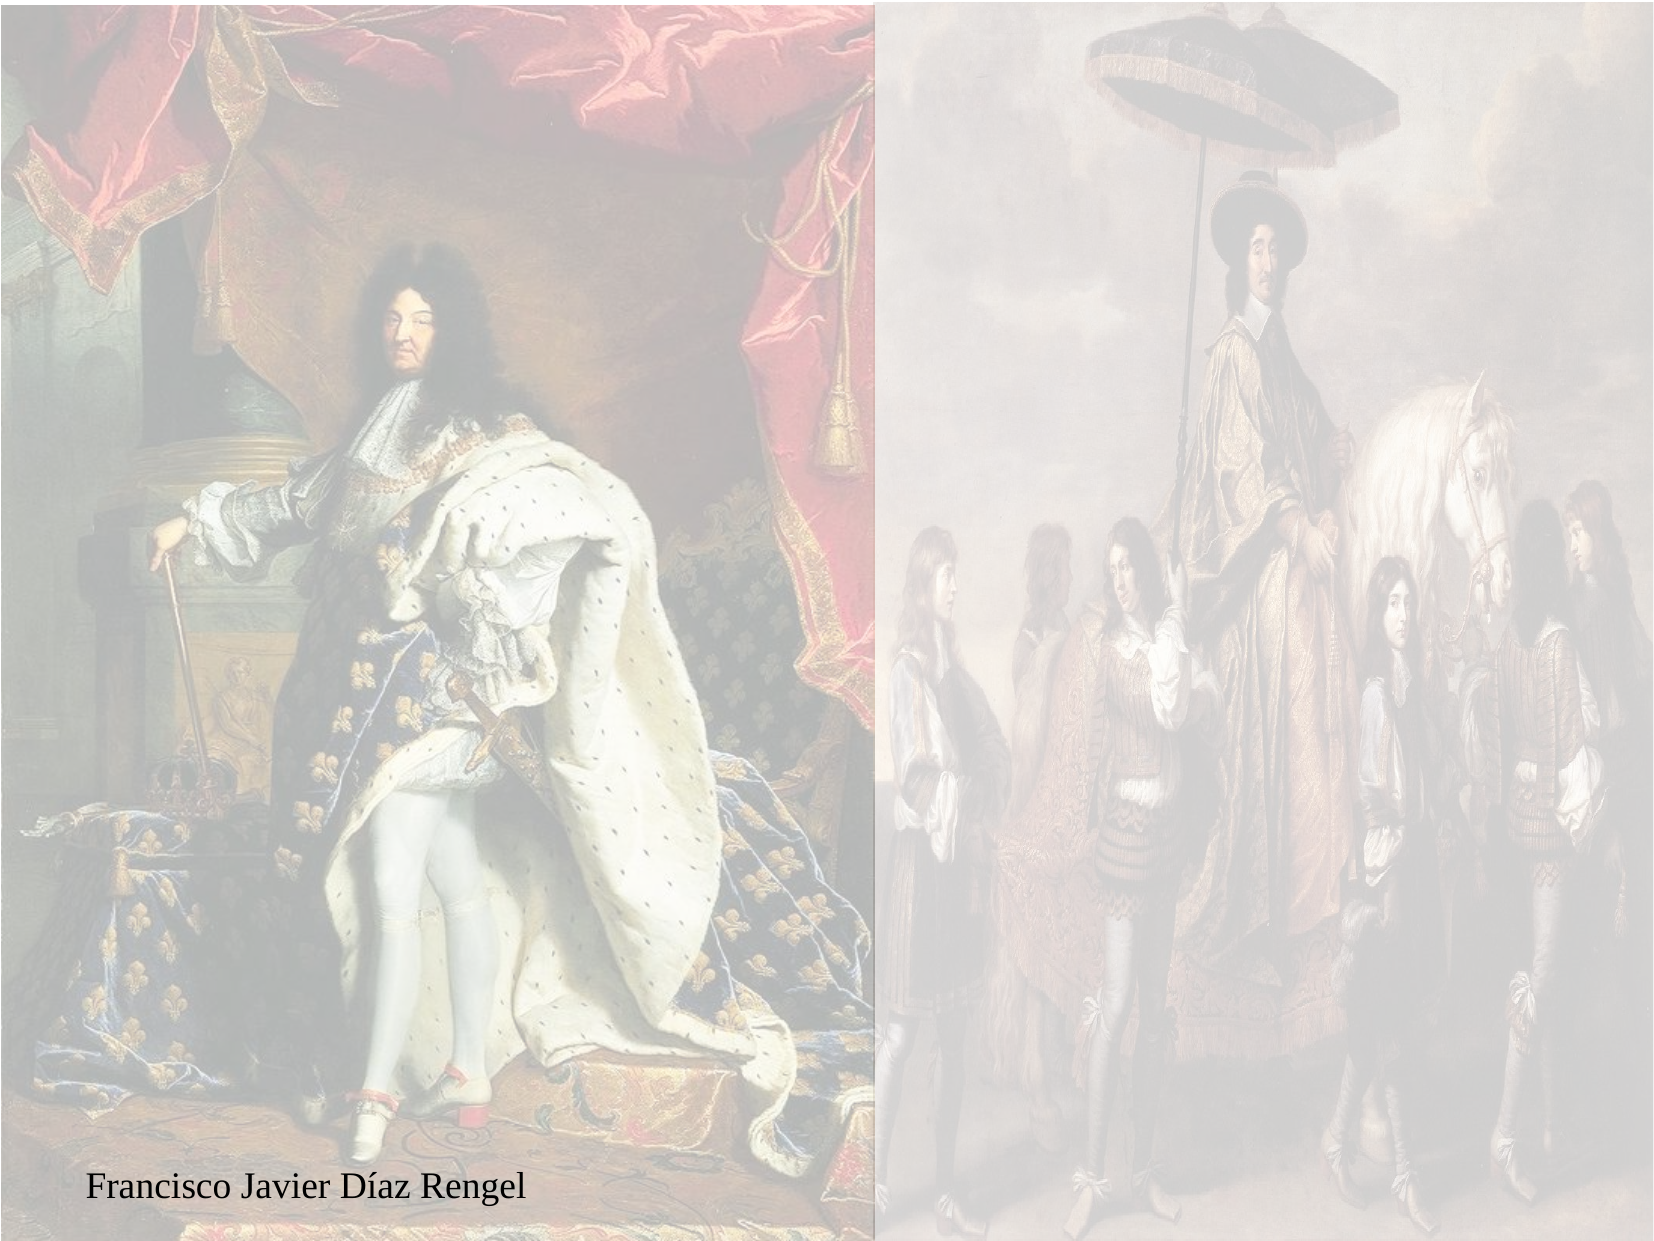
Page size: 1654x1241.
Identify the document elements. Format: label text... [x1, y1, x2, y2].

picture [1, 2, 1654, 1241]
text_box Francisco Javier Díaz Rengel [70, 1157, 543, 1215]
